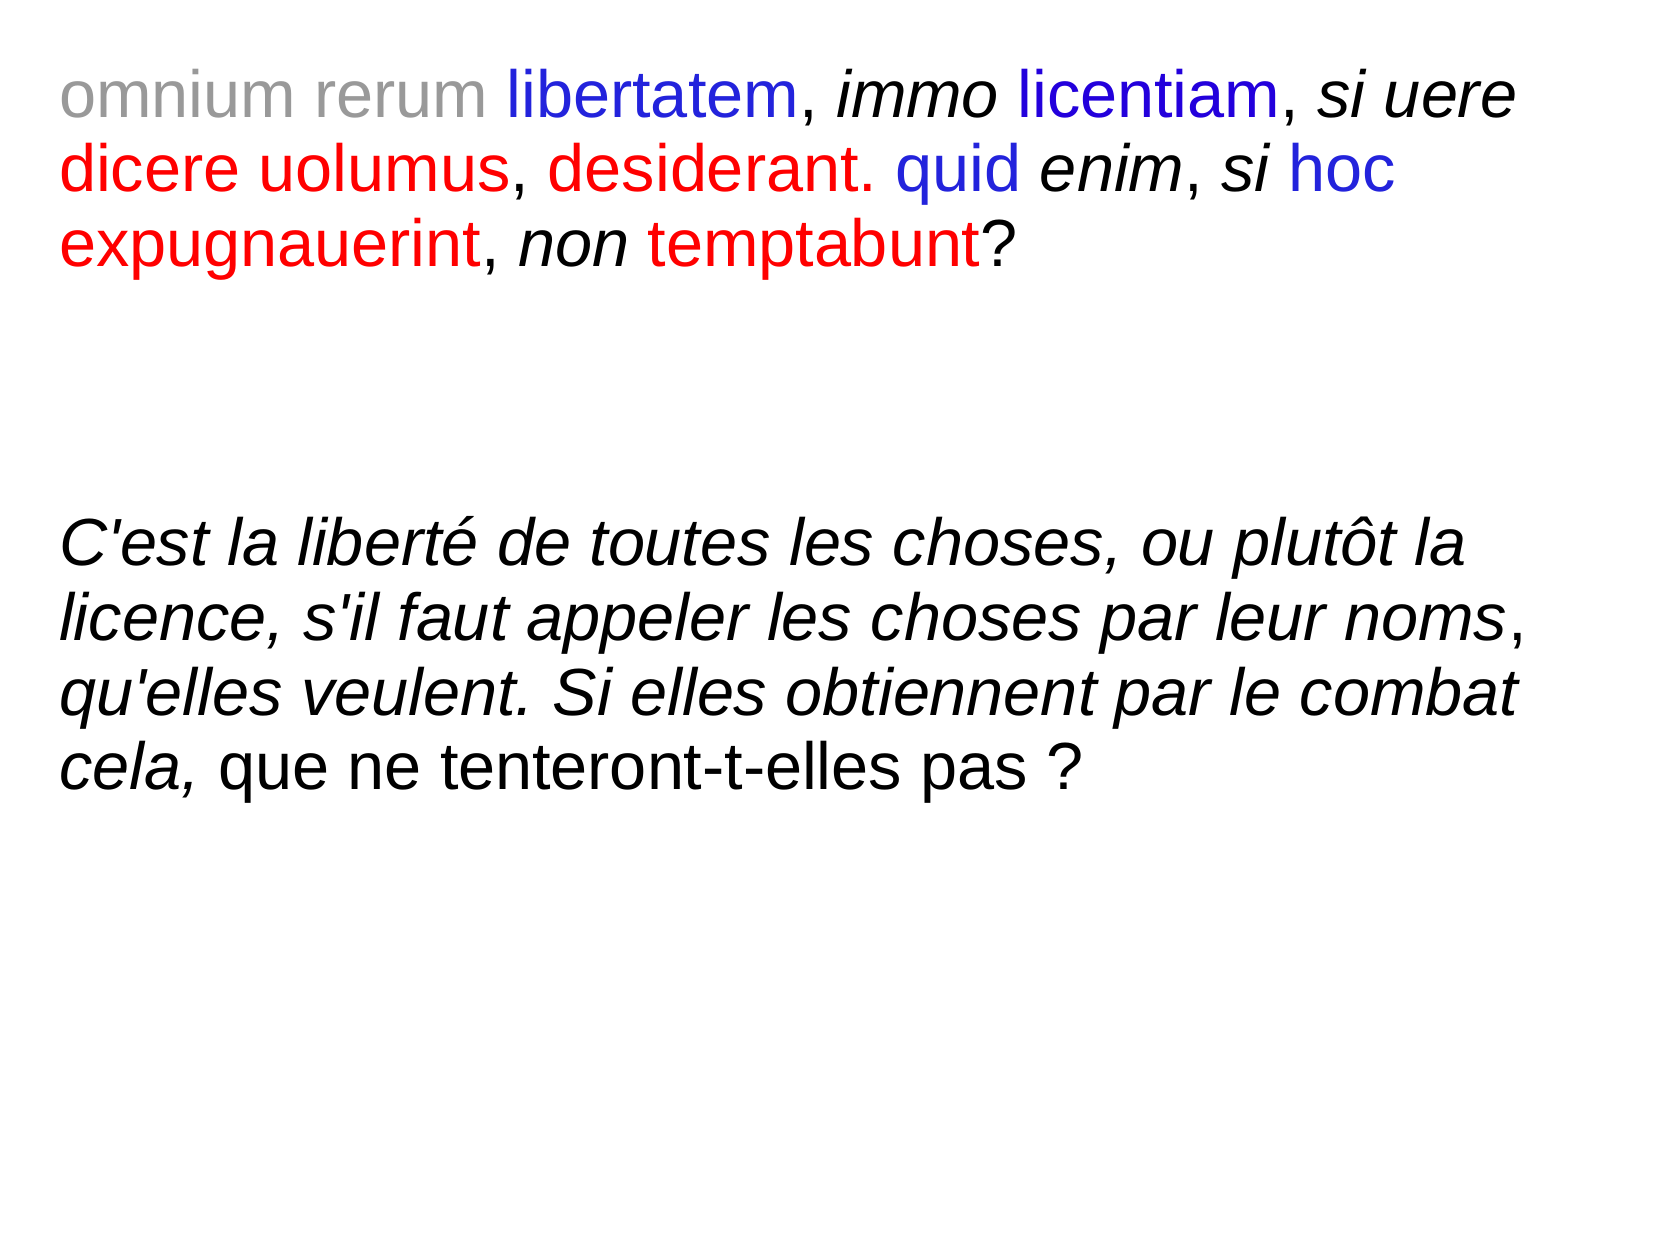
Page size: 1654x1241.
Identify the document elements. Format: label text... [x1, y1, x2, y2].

subtitle omnium rerum libertatem, immo licentiam, si uere dicere uolumus, desiderant. quid enim, si hoc expugnauerint, non temptabunt? C'est la liberté de toutes les choses, ou plutôt la licence, s'il faut appeler les choses par leur noms, qu'elles veulent. Si elles obtiennent par le combat cela, que ne tenteront-t-elles pas ? [59, 56, 1548, 805]
title [82, 49, 1571, 257]
